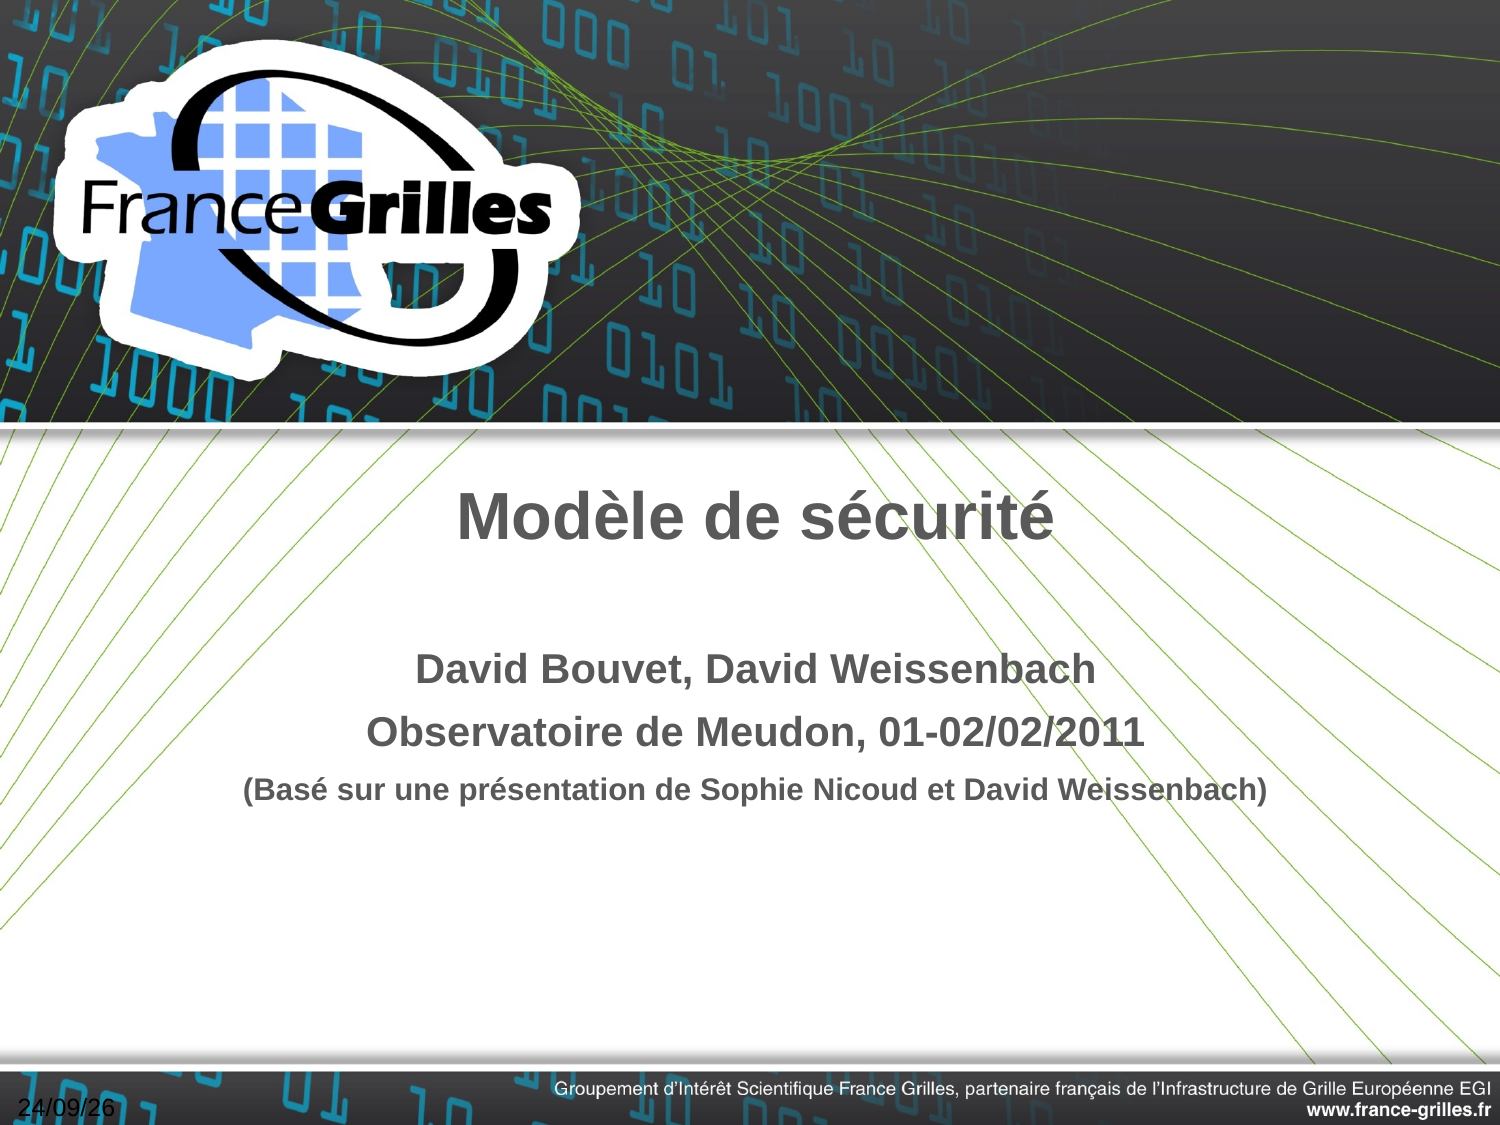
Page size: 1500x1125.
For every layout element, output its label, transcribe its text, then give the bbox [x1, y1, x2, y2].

text_box 28/01/11 [17, 1074, 172, 1122]
subtitle Modèle de sécurité David Bouvet, David Weissenbach Observatoire de Meudon, 01-02/02/2011 (Basé sur une présentation de Sophie Nicoud et David Weissenbach) [53, 269, 1459, 1016]
picture [0, 0, 1500, 1125]
